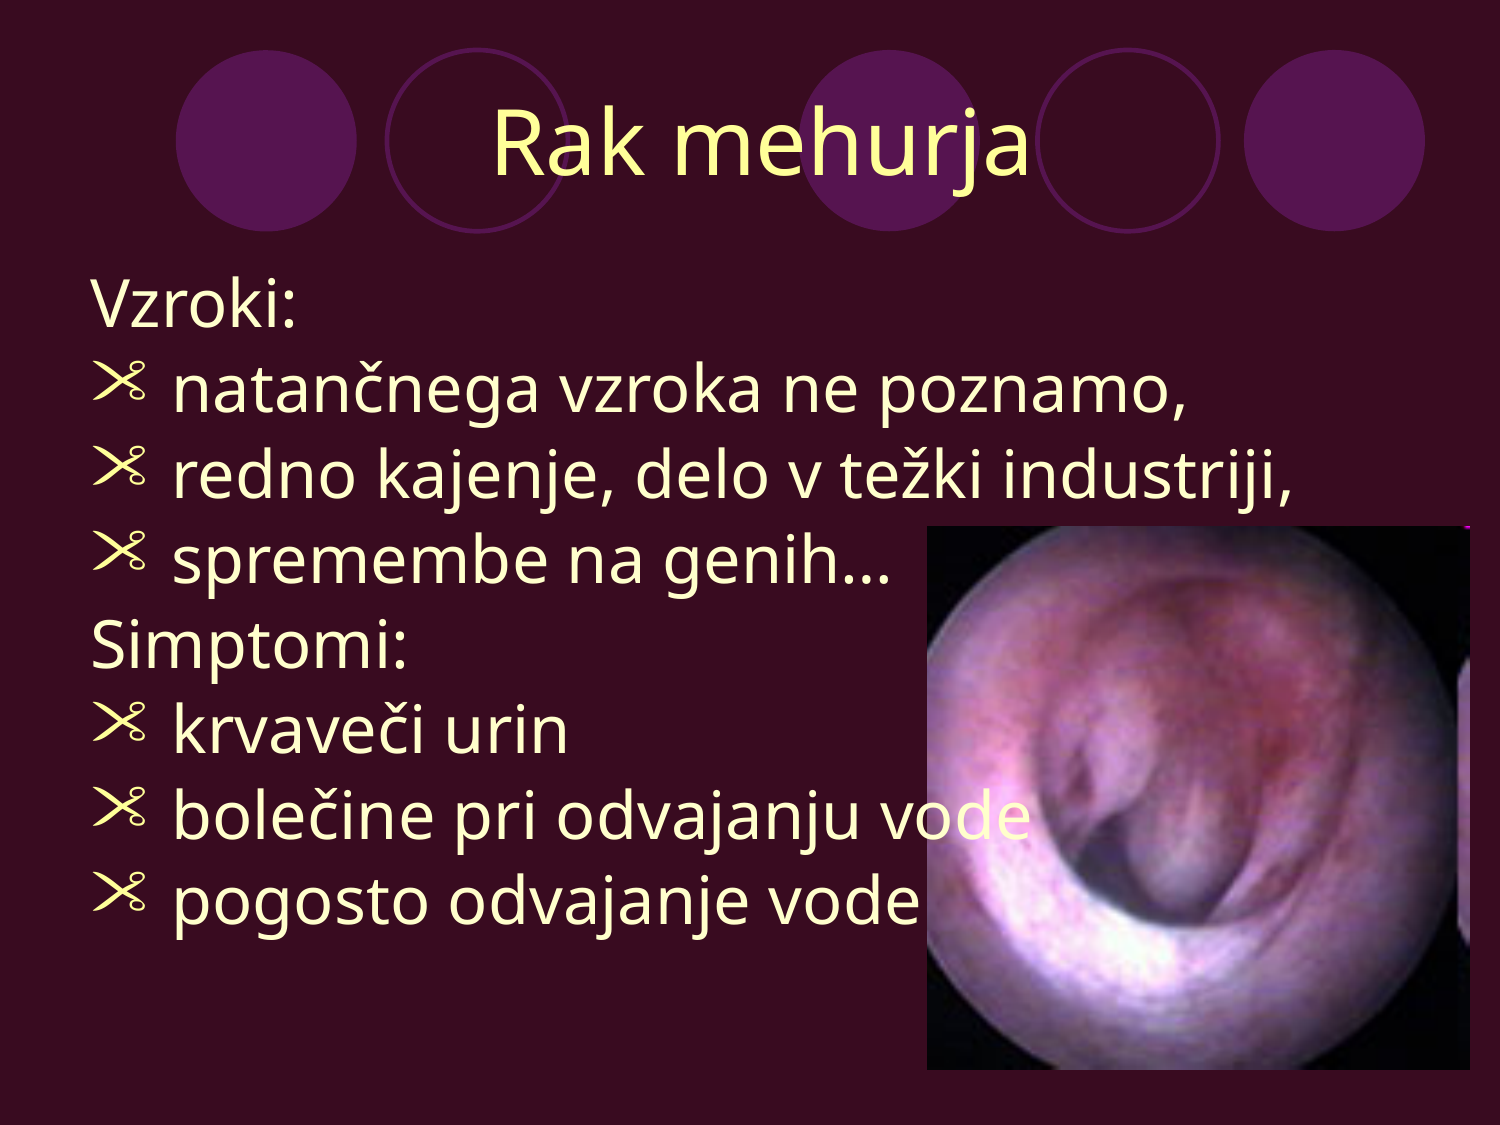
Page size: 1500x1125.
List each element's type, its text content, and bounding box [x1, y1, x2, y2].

picture [927, 526, 1470, 1070]
title Rak mehurja [75, 45, 1425, 233]
list Vzroki: natančnega vzroka ne poznamo, redno kajenje, delo v težki industriji, spremembe na genih… Simptomi: krvaveči urin bolečine pri odvajanju vode pogosto odvajanje vode [75, 262, 1425, 1006]
